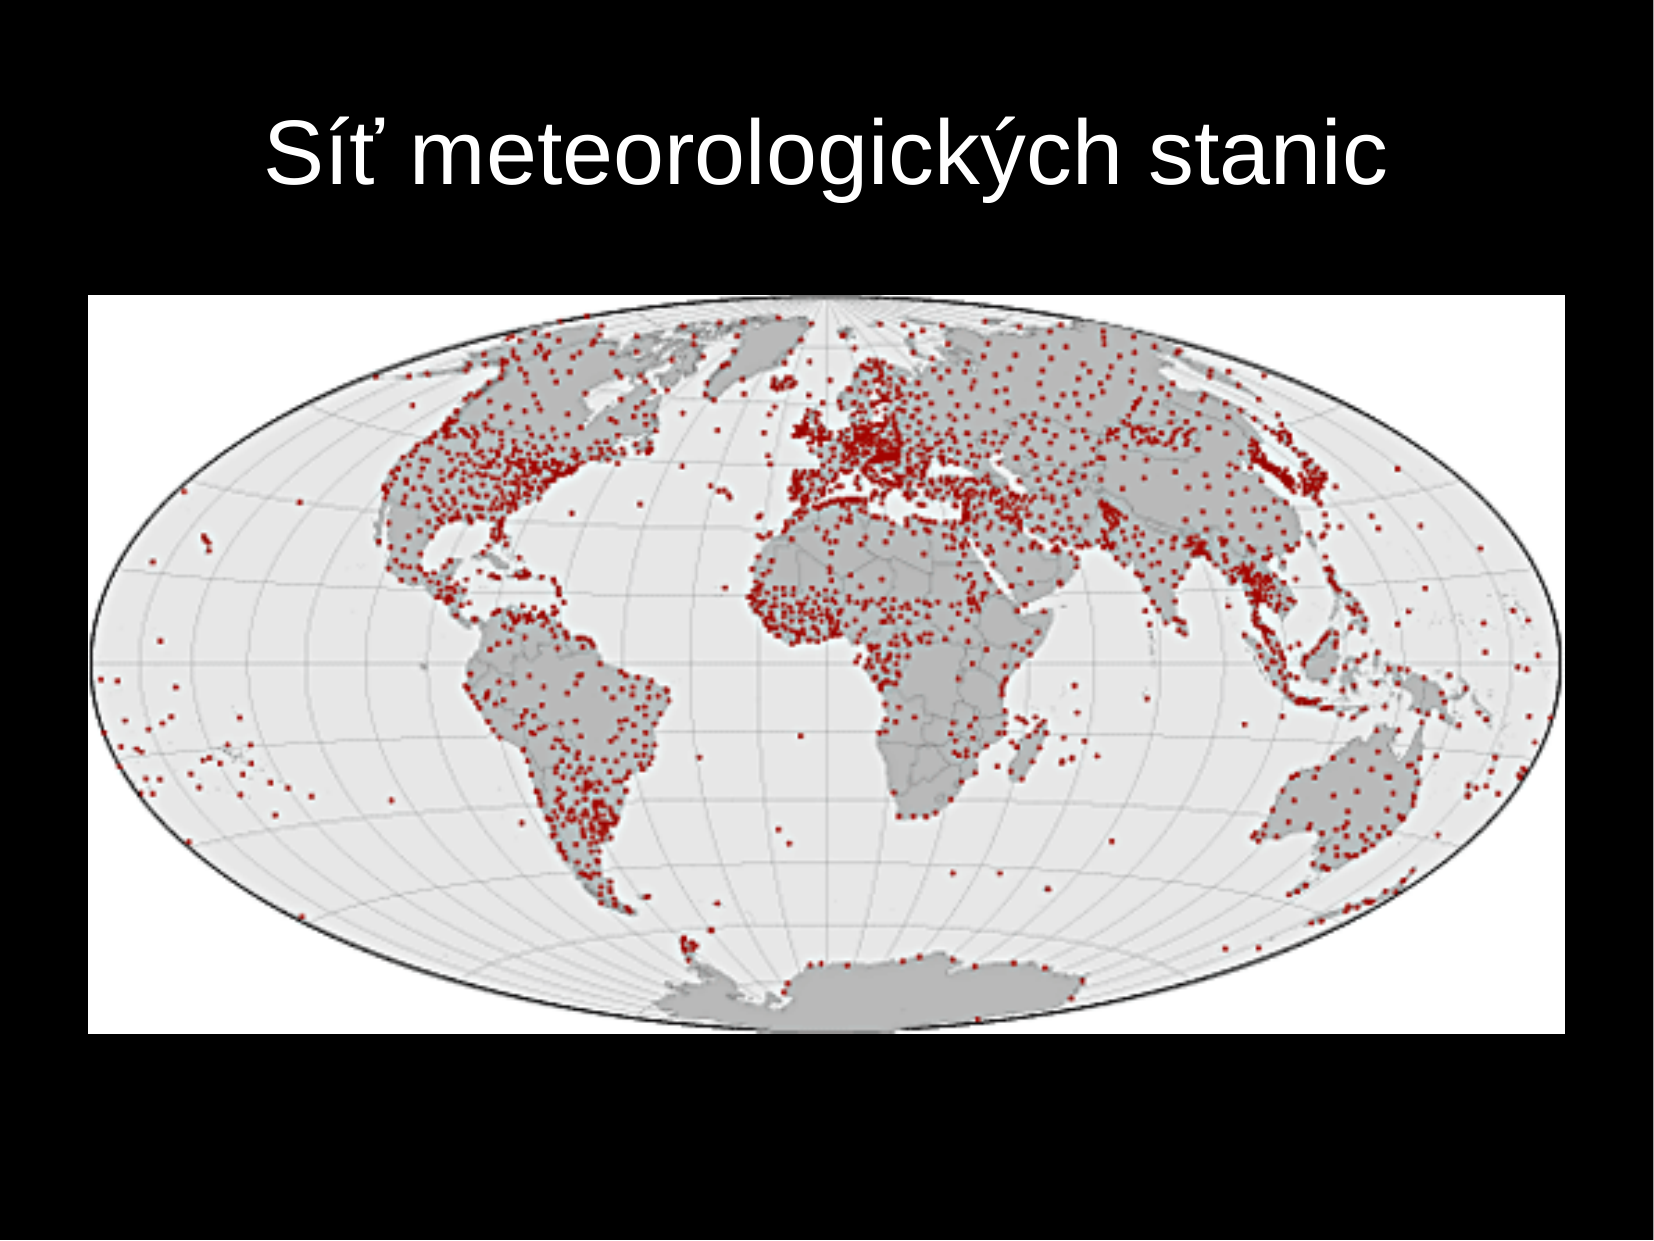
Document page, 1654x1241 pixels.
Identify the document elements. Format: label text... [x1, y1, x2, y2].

picture [88, 295, 1565, 1034]
title Síť meteorologických stanic [82, 49, 1571, 257]
